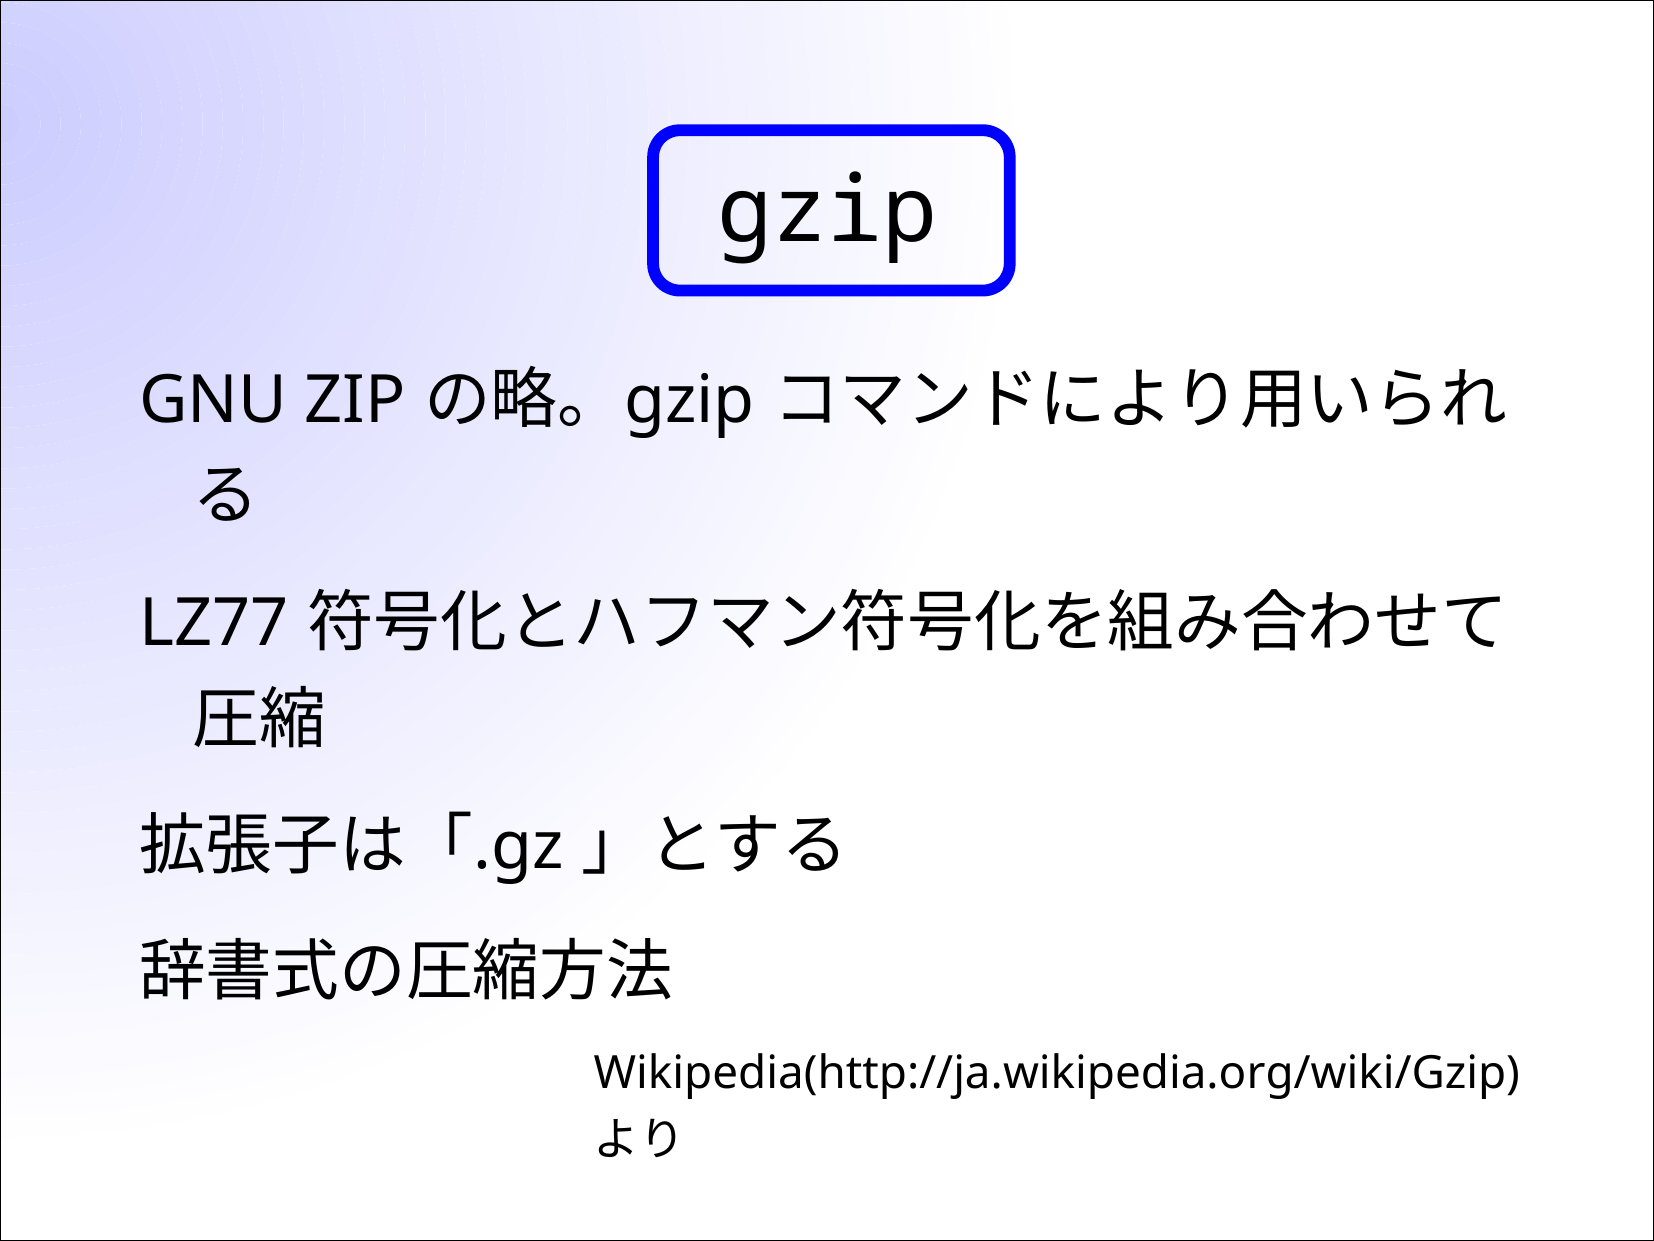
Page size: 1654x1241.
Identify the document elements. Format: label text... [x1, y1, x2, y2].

list GNU ZIPの略。gzipコマンドにより用いられる LZ77符号化とハフマン符号化を組み合わせて圧縮 拡張子は「.gz」とする 辞書式の圧縮方法 [121, 344, 1534, 1127]
text_box Wikipedia(http://ja.wikipedia.org/wiki/Gzip) より [593, 1039, 1617, 1132]
title gzip [121, 102, 1534, 311]
